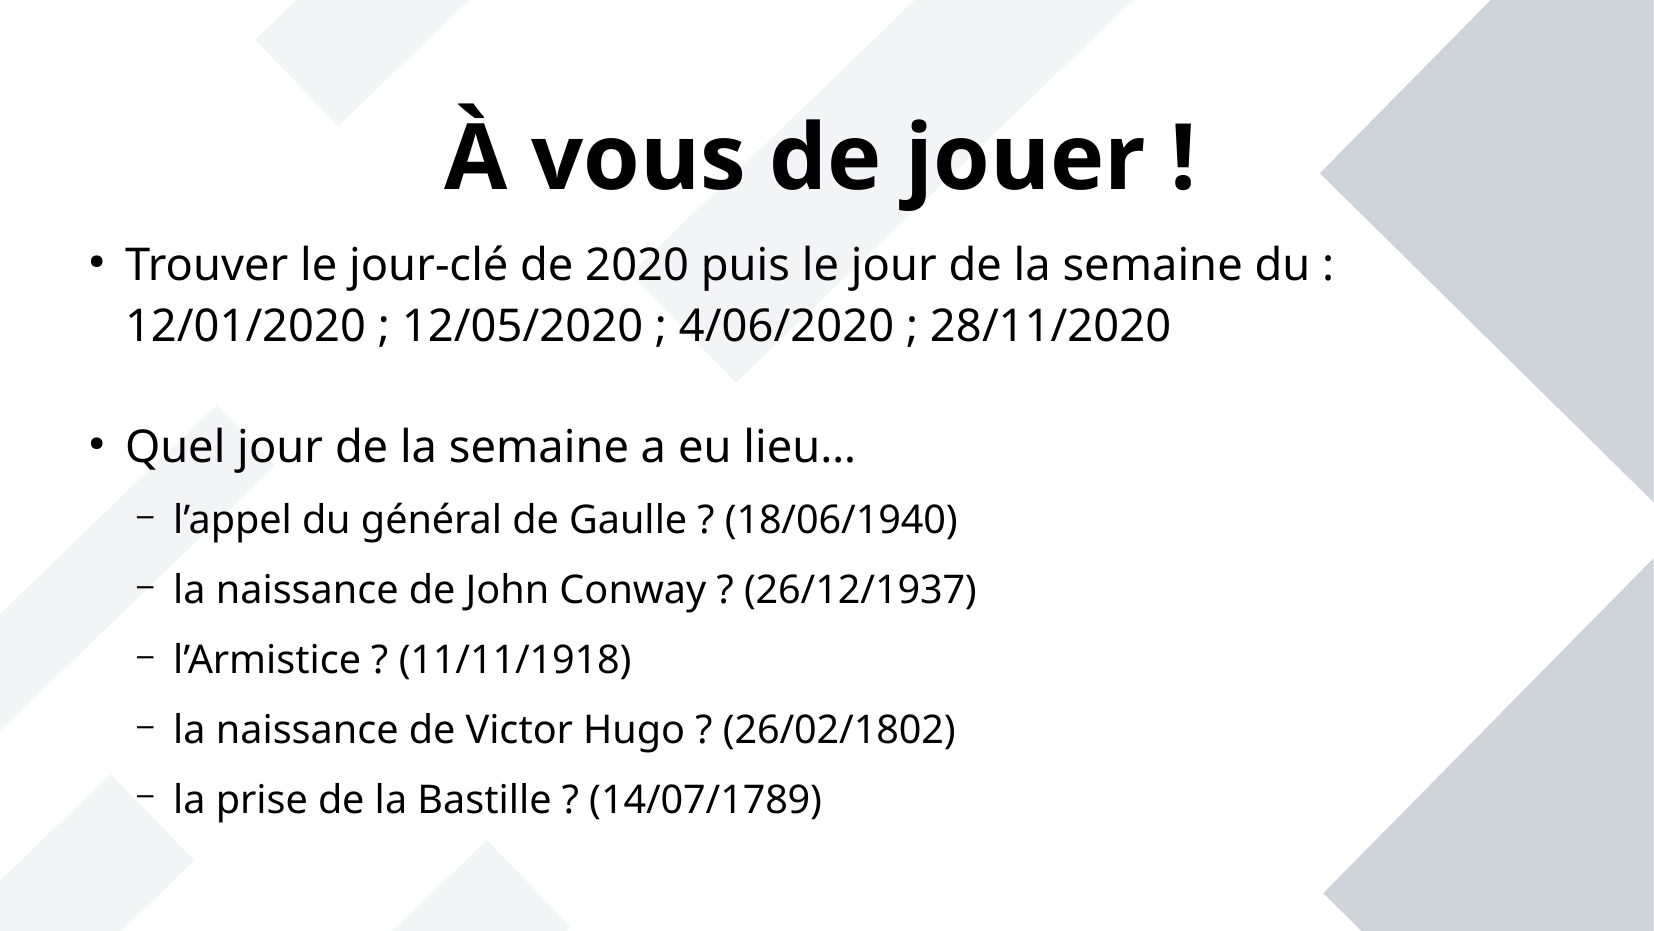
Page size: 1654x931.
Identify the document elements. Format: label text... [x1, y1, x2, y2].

list Trouver le jour-clé de 2020 puis le jour de la semaine du : 12/01/2020 ; 12/05/2020 ; 4/06/2020 ; 28/11/2020 Quel jour de la semaine a eu lieu… l’appel du général de Gaulle ? (18/06/1940) la naissance de John Conway ? (26/12/1937) l’Armistice ? (11/11/1918) la naissance de Victor Hugo ? (26/02/1802) la prise de la Bastille ? (14/07/1789) [76, 232, 1565, 835]
title À vous de jouer ! [76, 76, 1565, 232]
